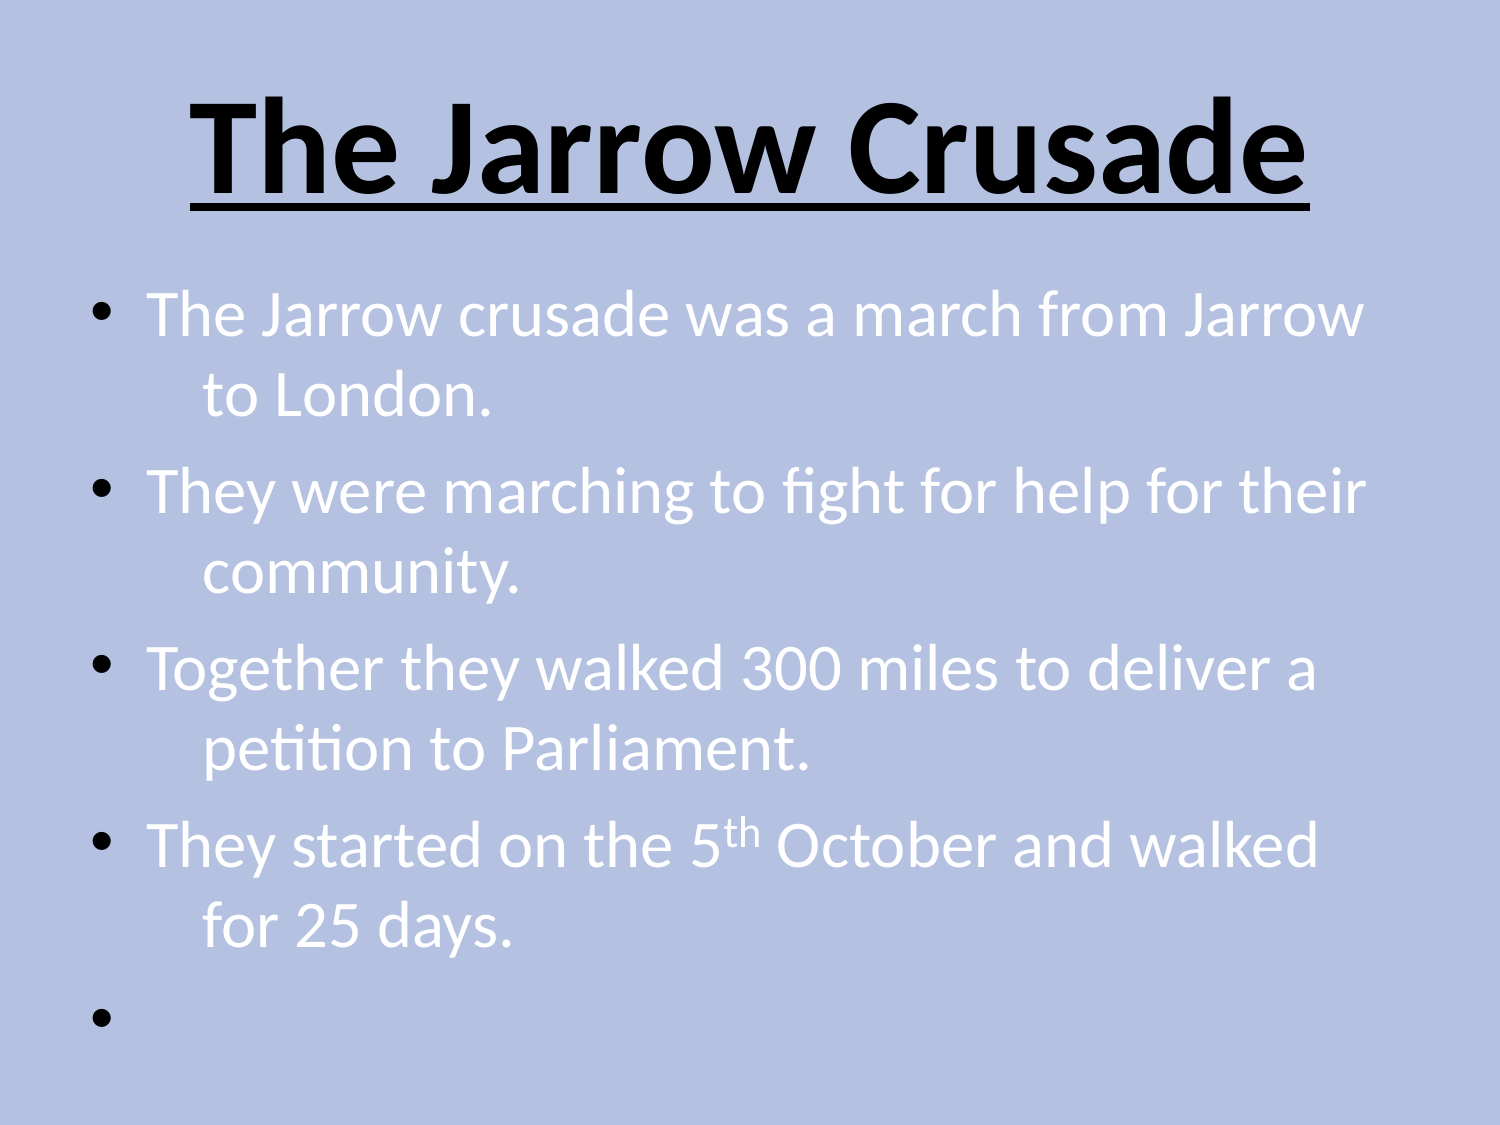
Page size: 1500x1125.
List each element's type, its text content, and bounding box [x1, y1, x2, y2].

list The Jarrow crusade was a march from Jarrow to London. They were marching to fight for help for their community. Together they walked 300 miles to deliver a petition to Parliament. They started on the 5th October and walked for 25 days. [75, 262, 1426, 1005]
title The Jarrow Crusade [75, 45, 1426, 233]
